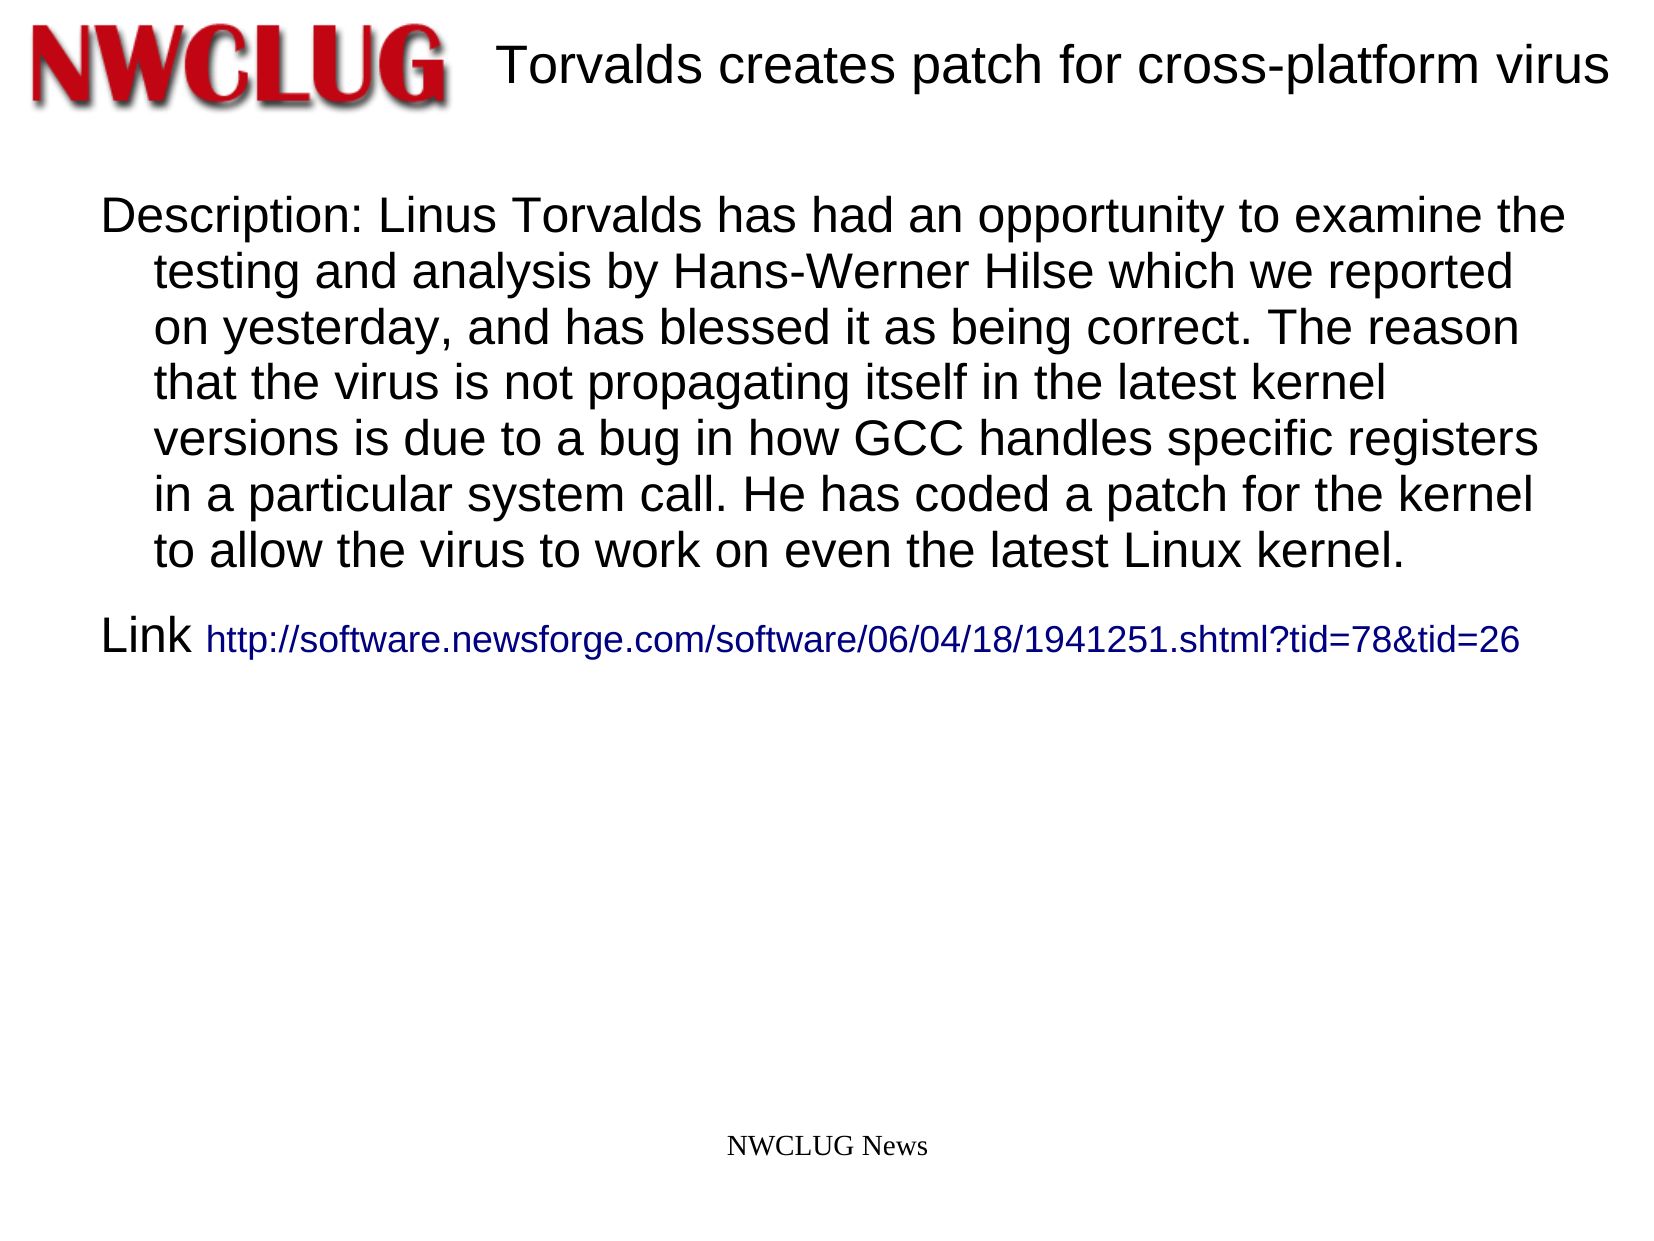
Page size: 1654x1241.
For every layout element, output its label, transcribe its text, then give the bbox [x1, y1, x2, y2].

picture [5, 5, 480, 156]
title Torvalds creates patch for cross-platform virus [495, 17, 1613, 113]
list Description: Linus Torvalds has had an opportunity to examine the testing and analysis by Hans-Werner Hilse which we reported on yesterday, and has blessed it as being correct. The reason that the virus is not propagating itself in the latest kernel versions is due to a bug in how GCC handles specific registers in a particular system call. He has coded a patch for the kernel to allow the virus to work on even the latest Linux kernel. Link http://software.newsforge.com/software/06/04/18/1941251.shtml?tid=78&tid=26 [82, 187, 1571, 1094]
